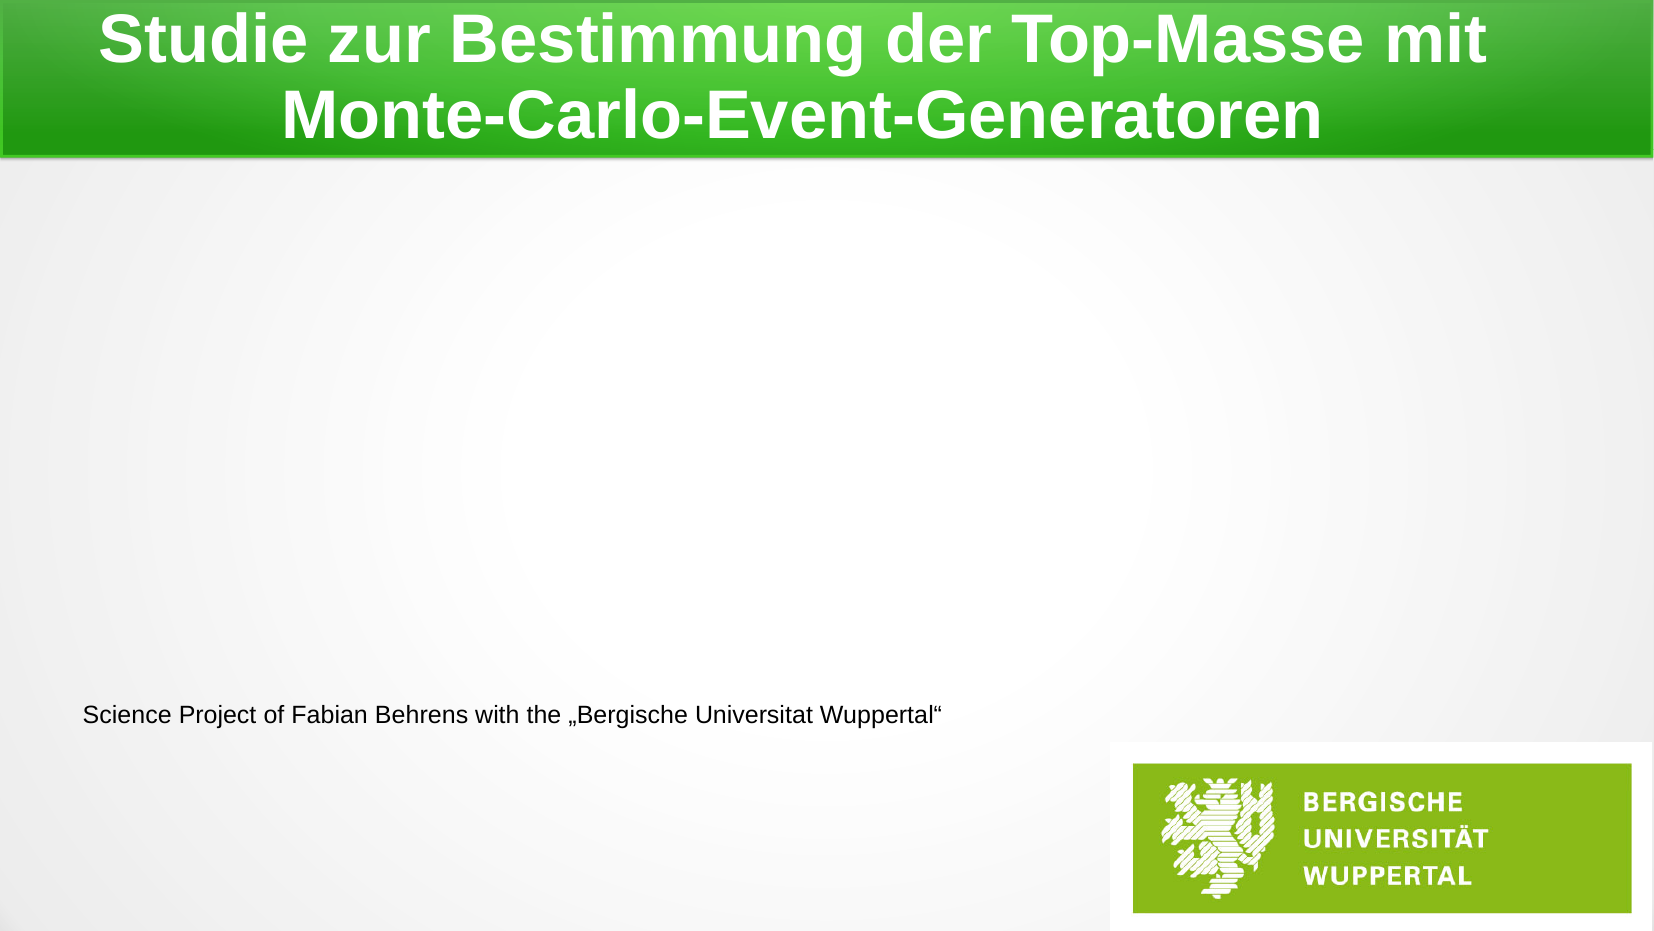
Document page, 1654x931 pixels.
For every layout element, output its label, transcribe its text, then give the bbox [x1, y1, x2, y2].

title Studie zur Bestimmung der Top-Masse mit Monte-Carlo-Event-Generatoren [59, 0, 1548, 154]
picture [1110, 742, 1652, 931]
subtitle Science Project of Fabian Behrens with the „Bergische Universitat Wuppertal“ [82, 224, 1571, 764]
